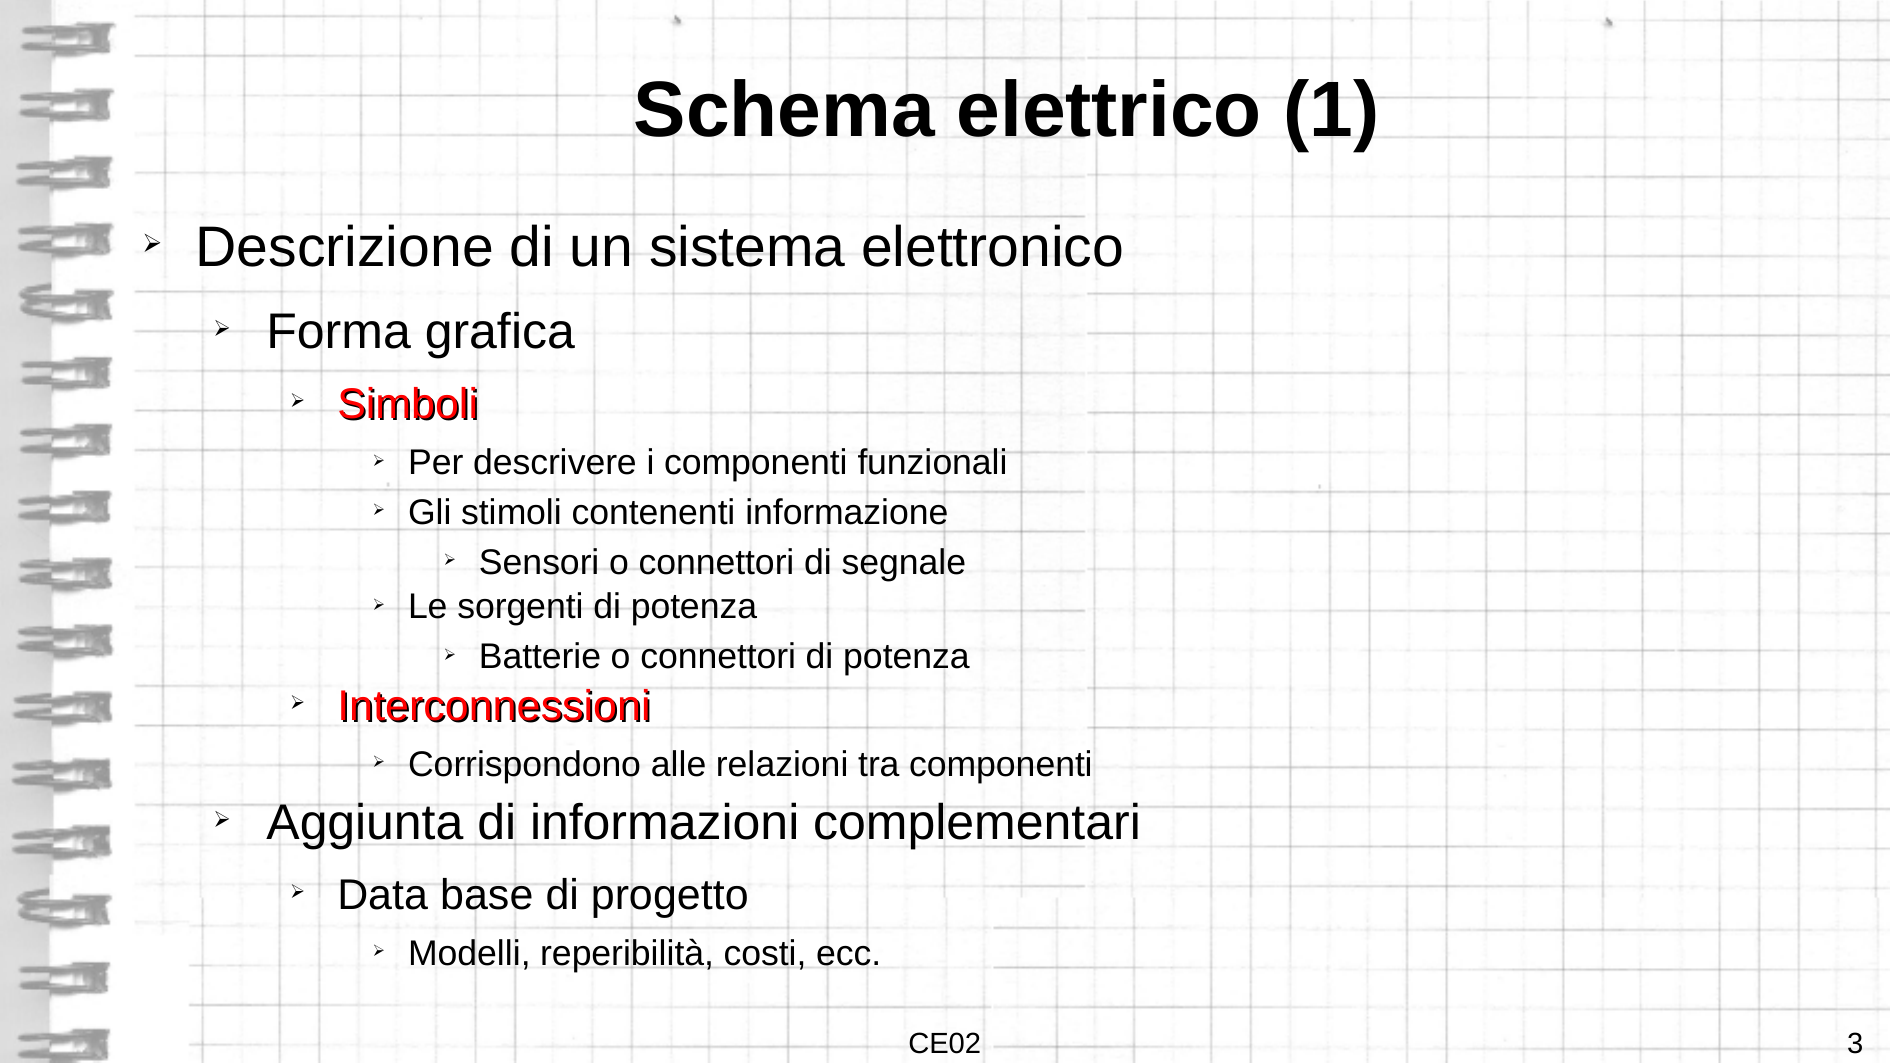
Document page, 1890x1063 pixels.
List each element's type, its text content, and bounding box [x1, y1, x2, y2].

list Descrizione di un sistema elettronico Forma grafica Simboli Per descrivere i componenti funzionali Gli stimoli contenenti informazione Sensori o connettori di segnale Le sorgenti di potenza Batterie o connettori di potenza Interconnessioni Corrispondono alle relazioni tra componenti Aggiunta di informazioni complementari Data base di progetto Modelli, reperibilità, costi, ecc. [124, 214, 1890, 974]
title Schema elettrico (1) [124, 20, 1890, 198]
picture [0, 0, 1890, 1063]
